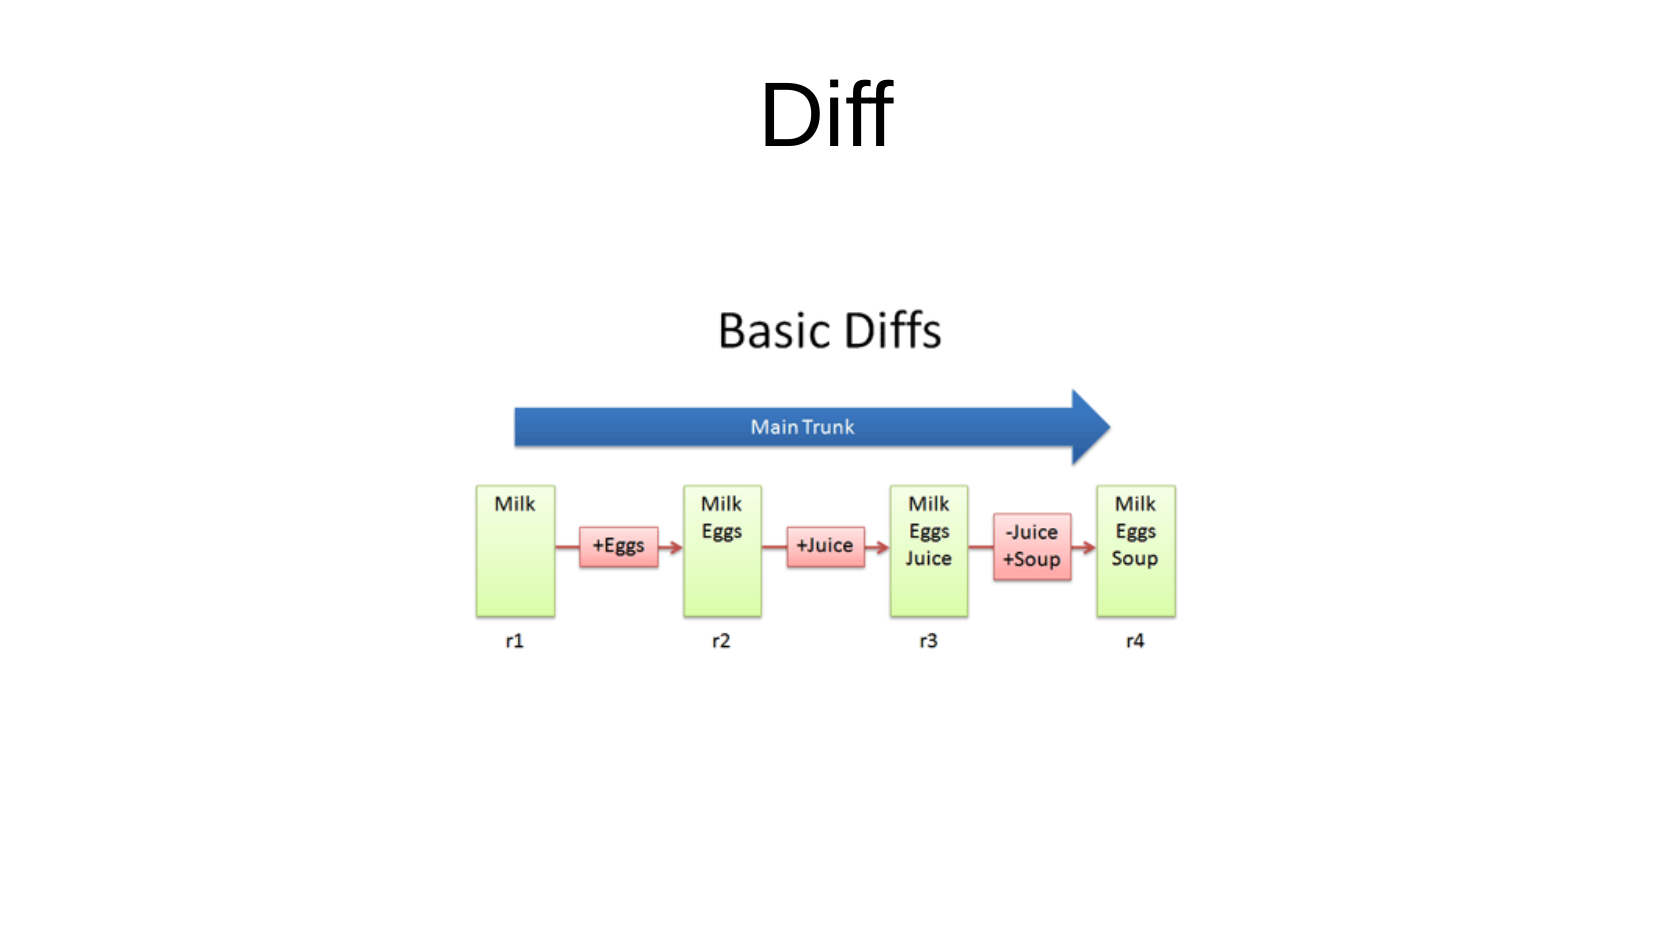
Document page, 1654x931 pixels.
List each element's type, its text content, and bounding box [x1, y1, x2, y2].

title Diff [82, 37, 1571, 193]
picture [423, 272, 1236, 660]
